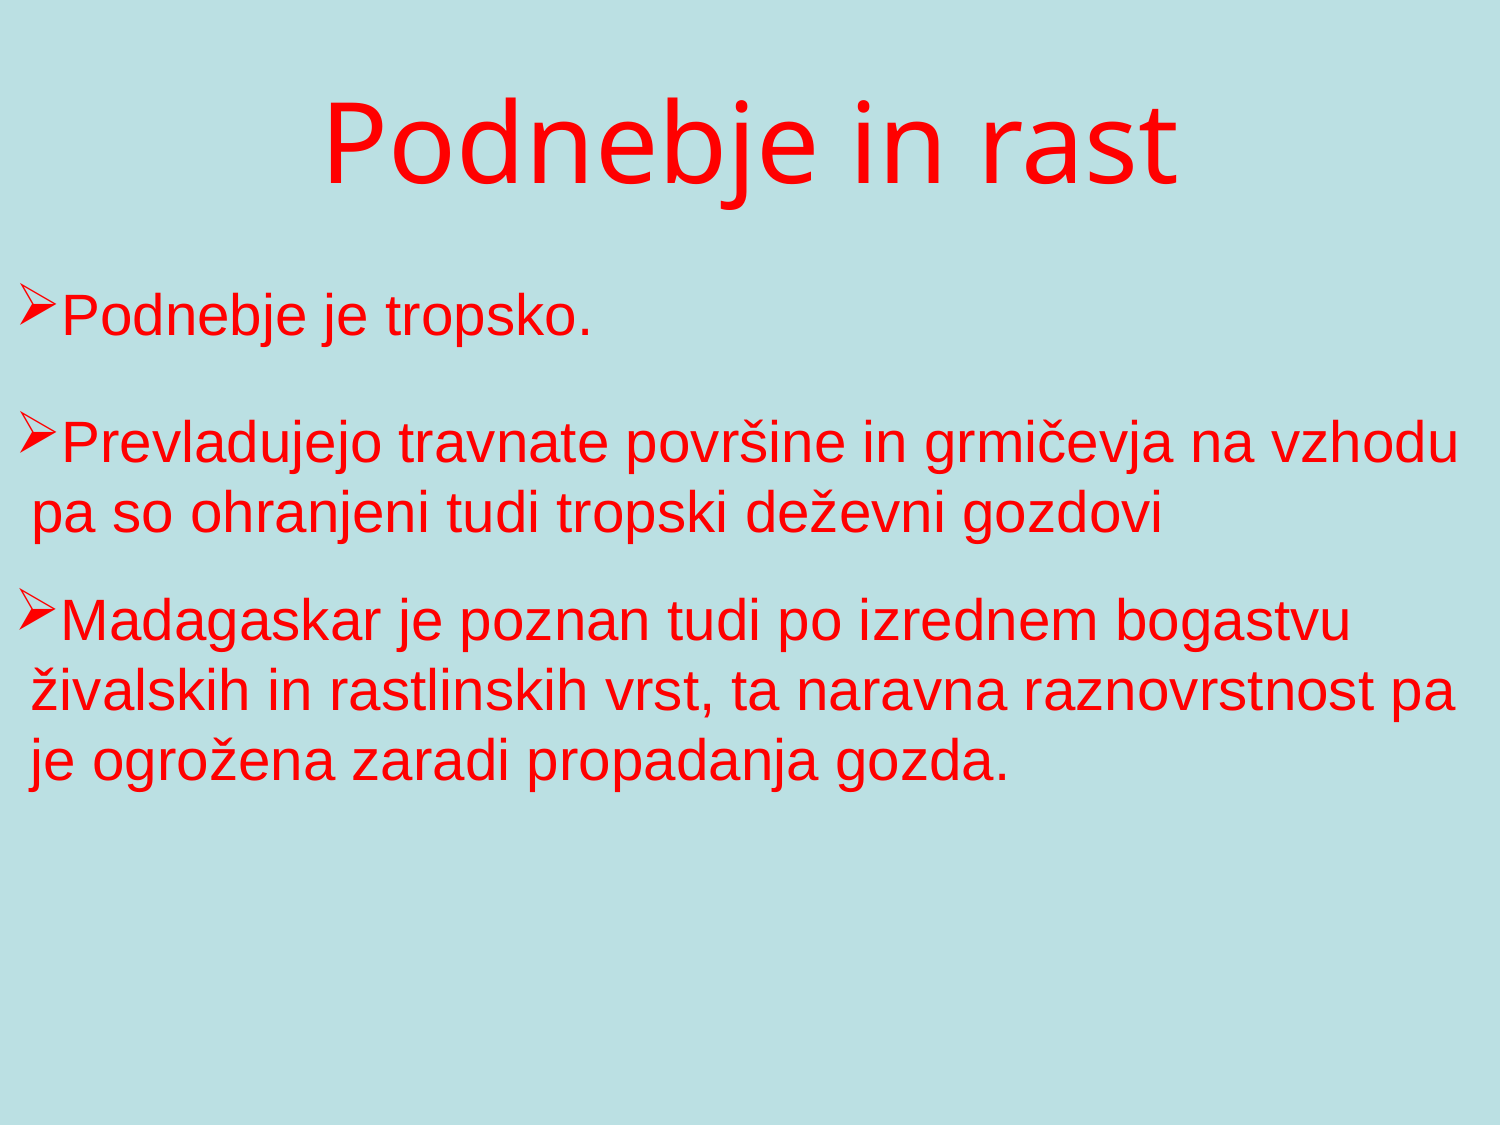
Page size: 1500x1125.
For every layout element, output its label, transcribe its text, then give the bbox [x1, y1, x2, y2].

title Podnebje in rast [75, 45, 1425, 233]
text_box Podnebje je tropsko. [0, 269, 610, 354]
text_box Prevladujejo travnate površine in grmičevja na vzhodu pa so ohranjeni tudi tropski deževni gozdovi [0, 397, 1477, 552]
text_box Madagaskar je poznan tudi po izrednem bogastvu živalskih in rastlinskih vrst, ta naravna raznovrstnost pa je ogrožena zaradi propadanja gozda. [0, 574, 1489, 800]
